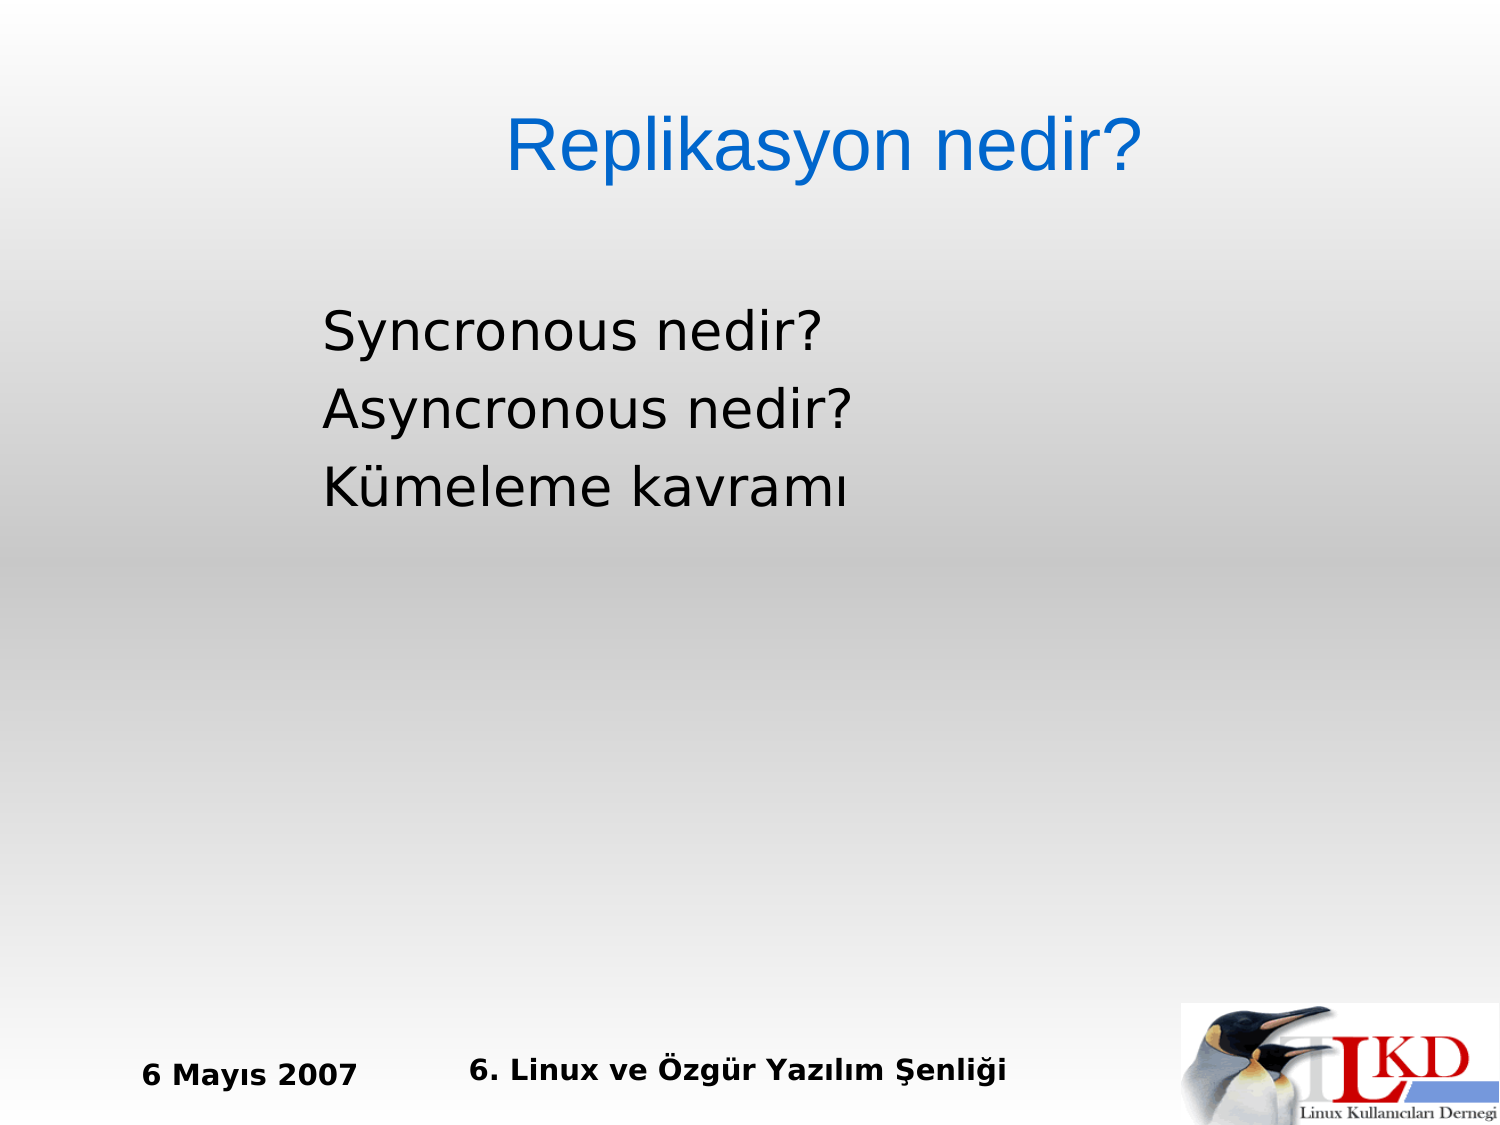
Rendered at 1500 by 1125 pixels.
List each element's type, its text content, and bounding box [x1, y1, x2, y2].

title Replikasyon nedir? [224, 49, 1425, 238]
picture [1181, 1003, 1499, 1125]
list Syncronous nedir? Asyncronous nedir? Kümeleme kavramı [224, 299, 1425, 975]
